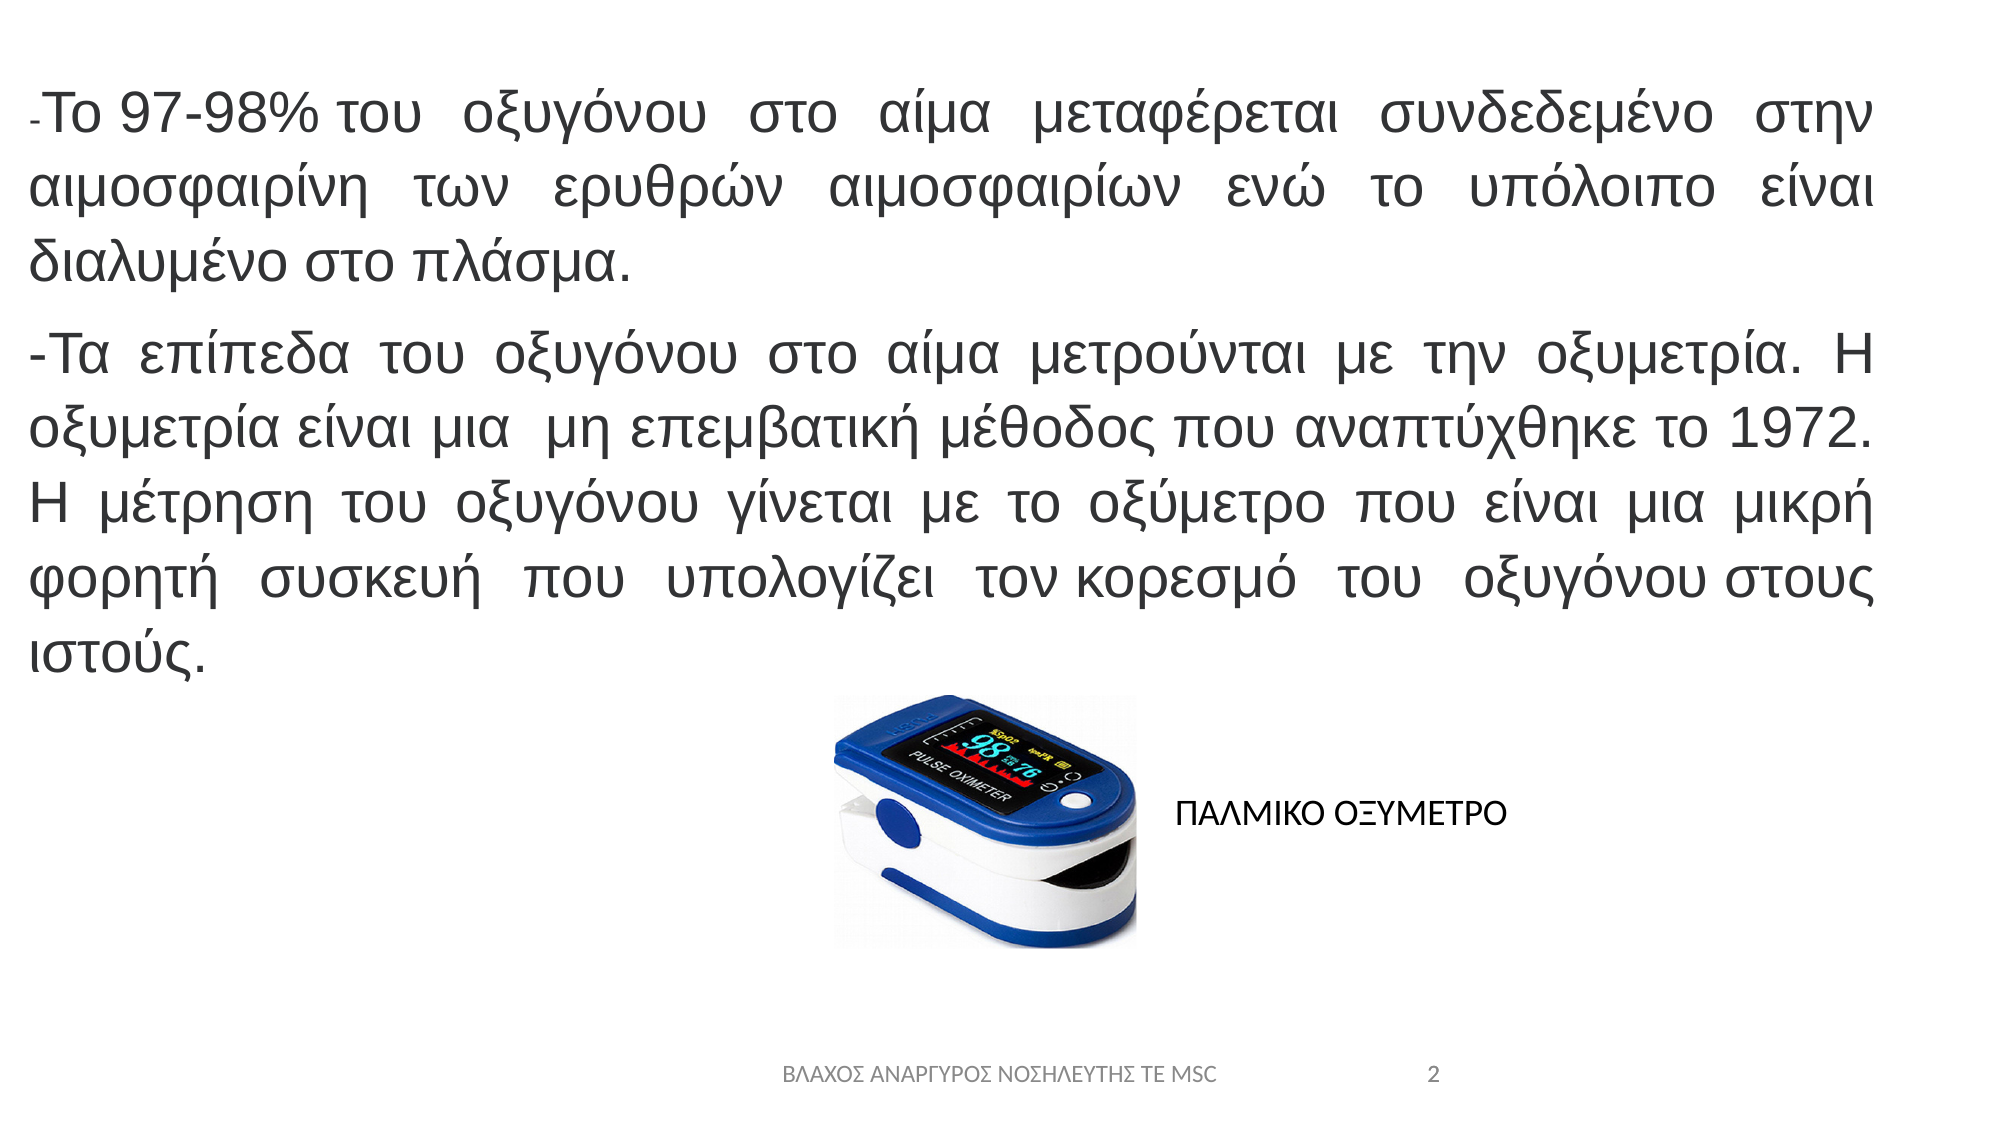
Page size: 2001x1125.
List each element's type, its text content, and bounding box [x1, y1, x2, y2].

text_box [1412, 1042, 1863, 1103]
picture [807, 660, 1193, 983]
text_box ΠΑΛΜΙΚΟ ΟΞΥΜΕΤΡΟ [1160, 780, 1545, 887]
text_box ΒΛΑΧΟΣ ΑΝΑΡΓΥΡΟΣ ΝΟΣΗΛΕΥΤΗΣ ΤΕ MSC [662, 1042, 1338, 1103]
text_box -Το 97-98% του οξυγόνου στο αίμα μεταφέρεται συνδεδεμένο στην αιμοσφαιρίνη των ερυθρών αιμοσφαιρίων ενώ το υπόλοιπο είναι διαλυμένο στο πλάσμα. -Τα επίπεδα του οξυγόνου στο αίμα μετρούνται με την οξυμετρία. Η οξυμετρία είναι μια μη επεμβατική μέθοδος που αναπτύχθηκε το 1972. Η μέτρηση του οξυγόνου γίνεται με το οξύμετρο που είναι μια μικρή φορητή συσκευή που υπολογίζει τον κορεσμό του οξυγόνου στους ιστούς. [13, 61, 1927, 761]
